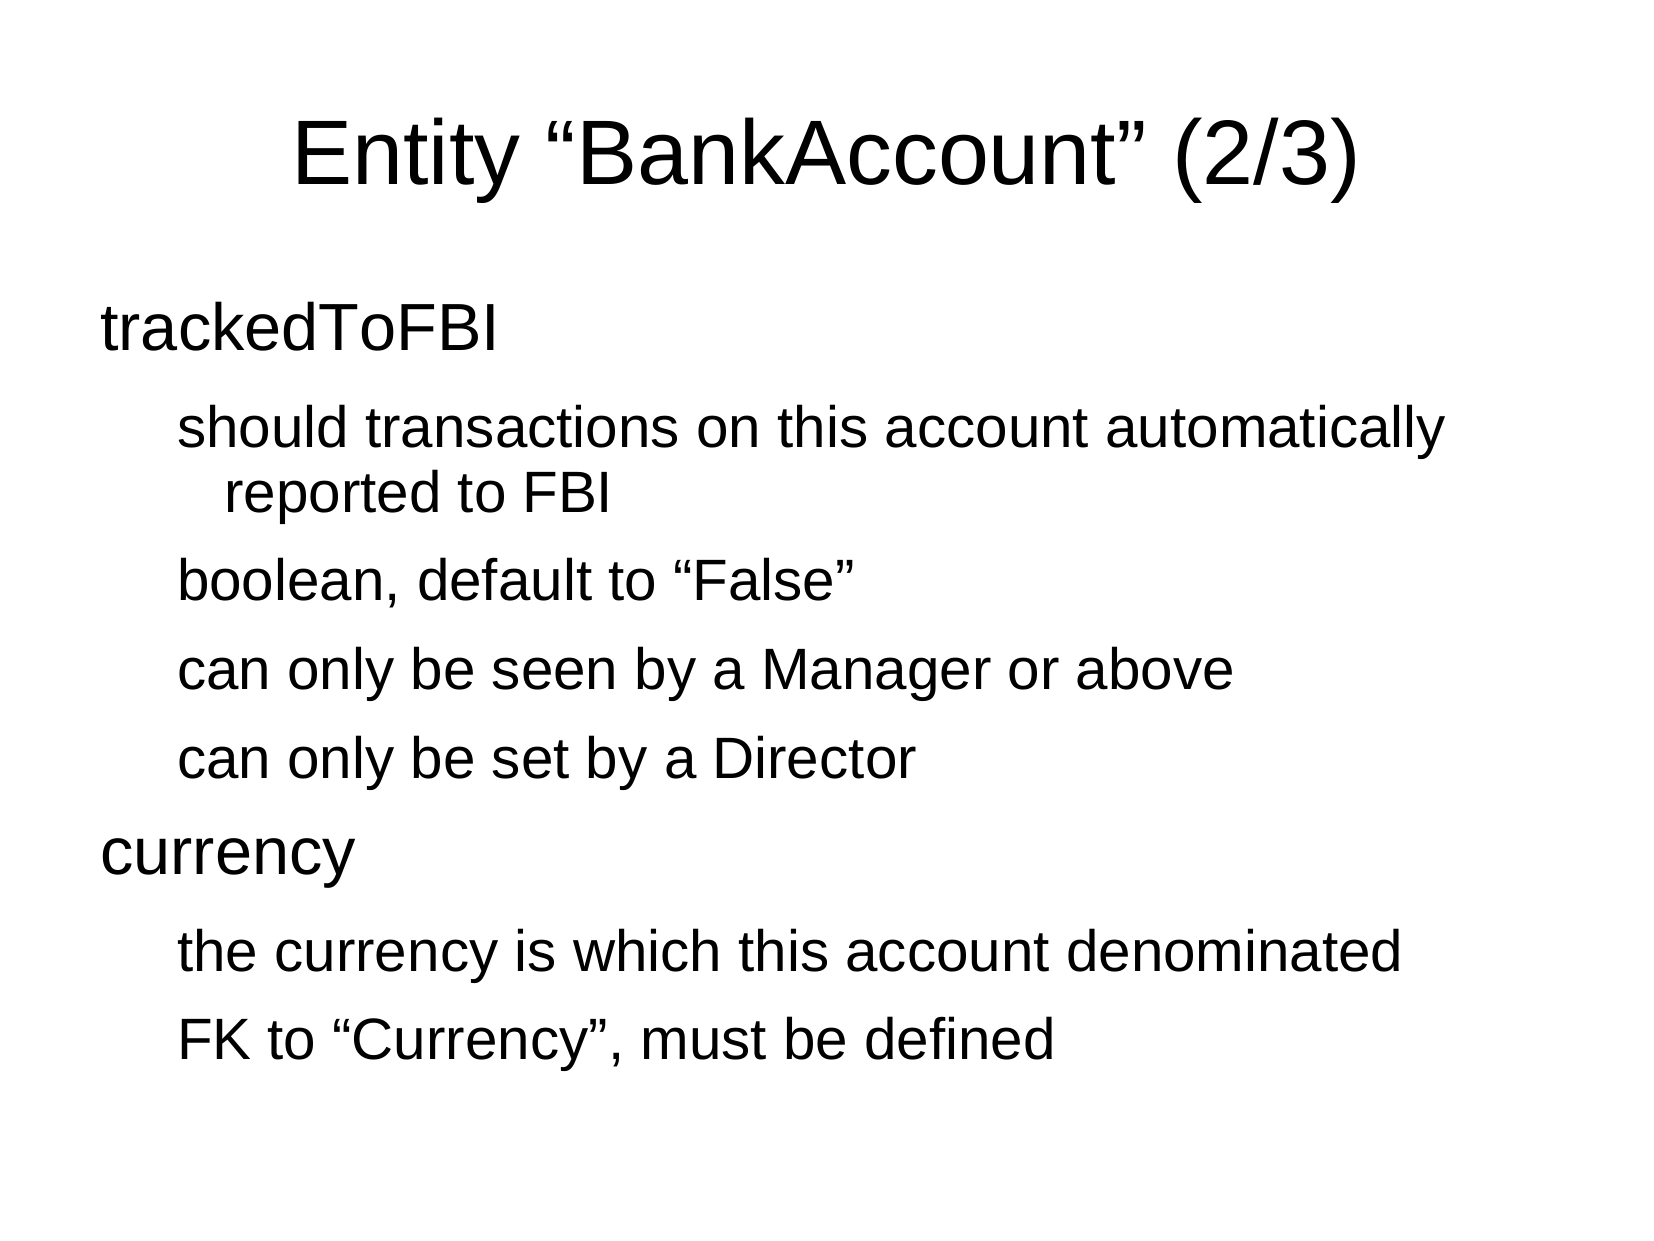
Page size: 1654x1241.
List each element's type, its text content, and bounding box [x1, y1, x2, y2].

list trackedToFBI should transactions on this account automatically reported to FBI boolean, default to “False” can only be seen by a Manager or above can only be set by a Director currency the currency is which this account denominated FK to “Currency”, must be defined [82, 290, 1571, 1141]
title Entity “BankAccount” (2/3) [82, 49, 1571, 257]
